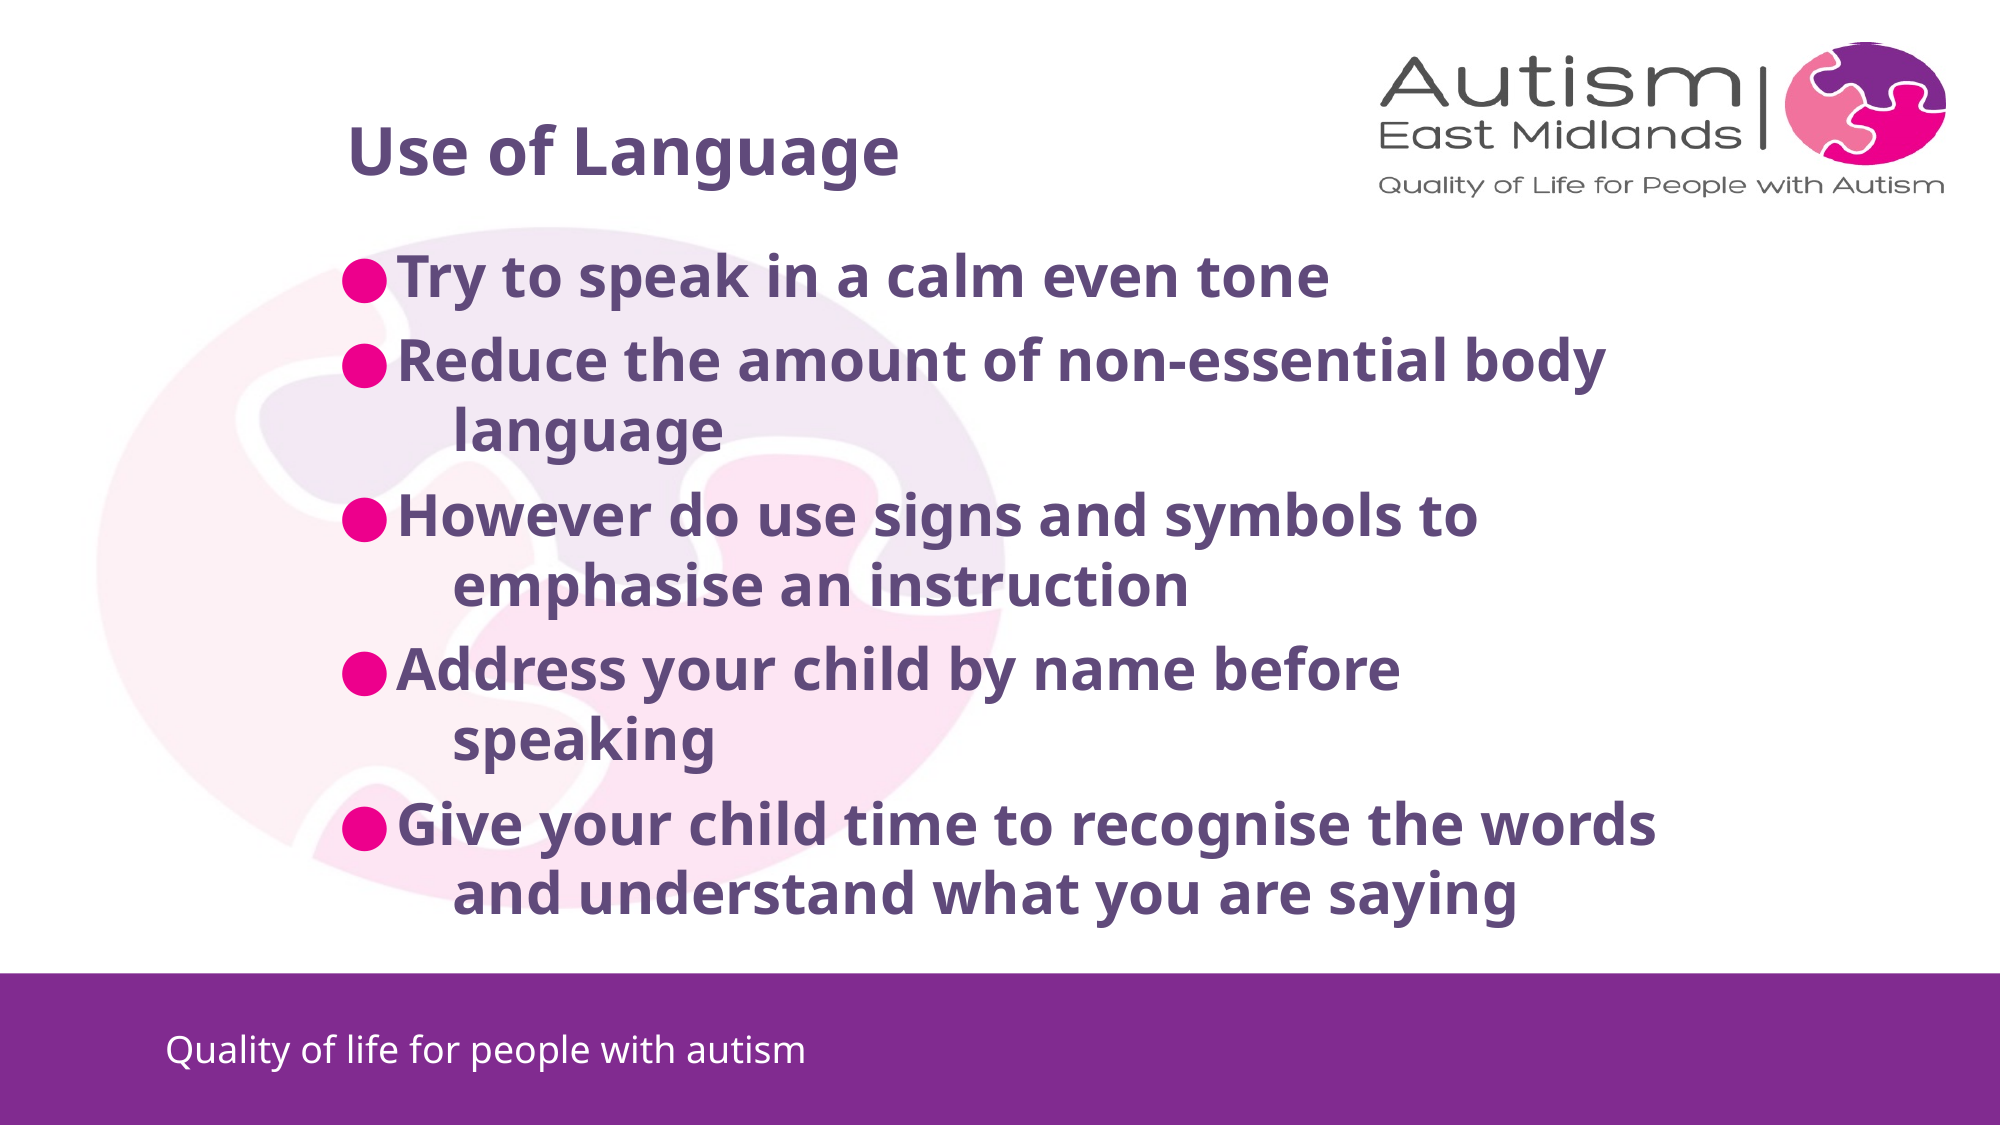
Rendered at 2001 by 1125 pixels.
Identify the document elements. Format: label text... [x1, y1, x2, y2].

list Try to speak in a calm even tone Reduce the amount of non-essential body language However do use signs and symbols to emphasise an instruction Address your child by name before speaking Give your child time to recognise the words and understand what you are saying [324, 231, 1675, 1001]
title Use of Language [331, 31, 1682, 268]
